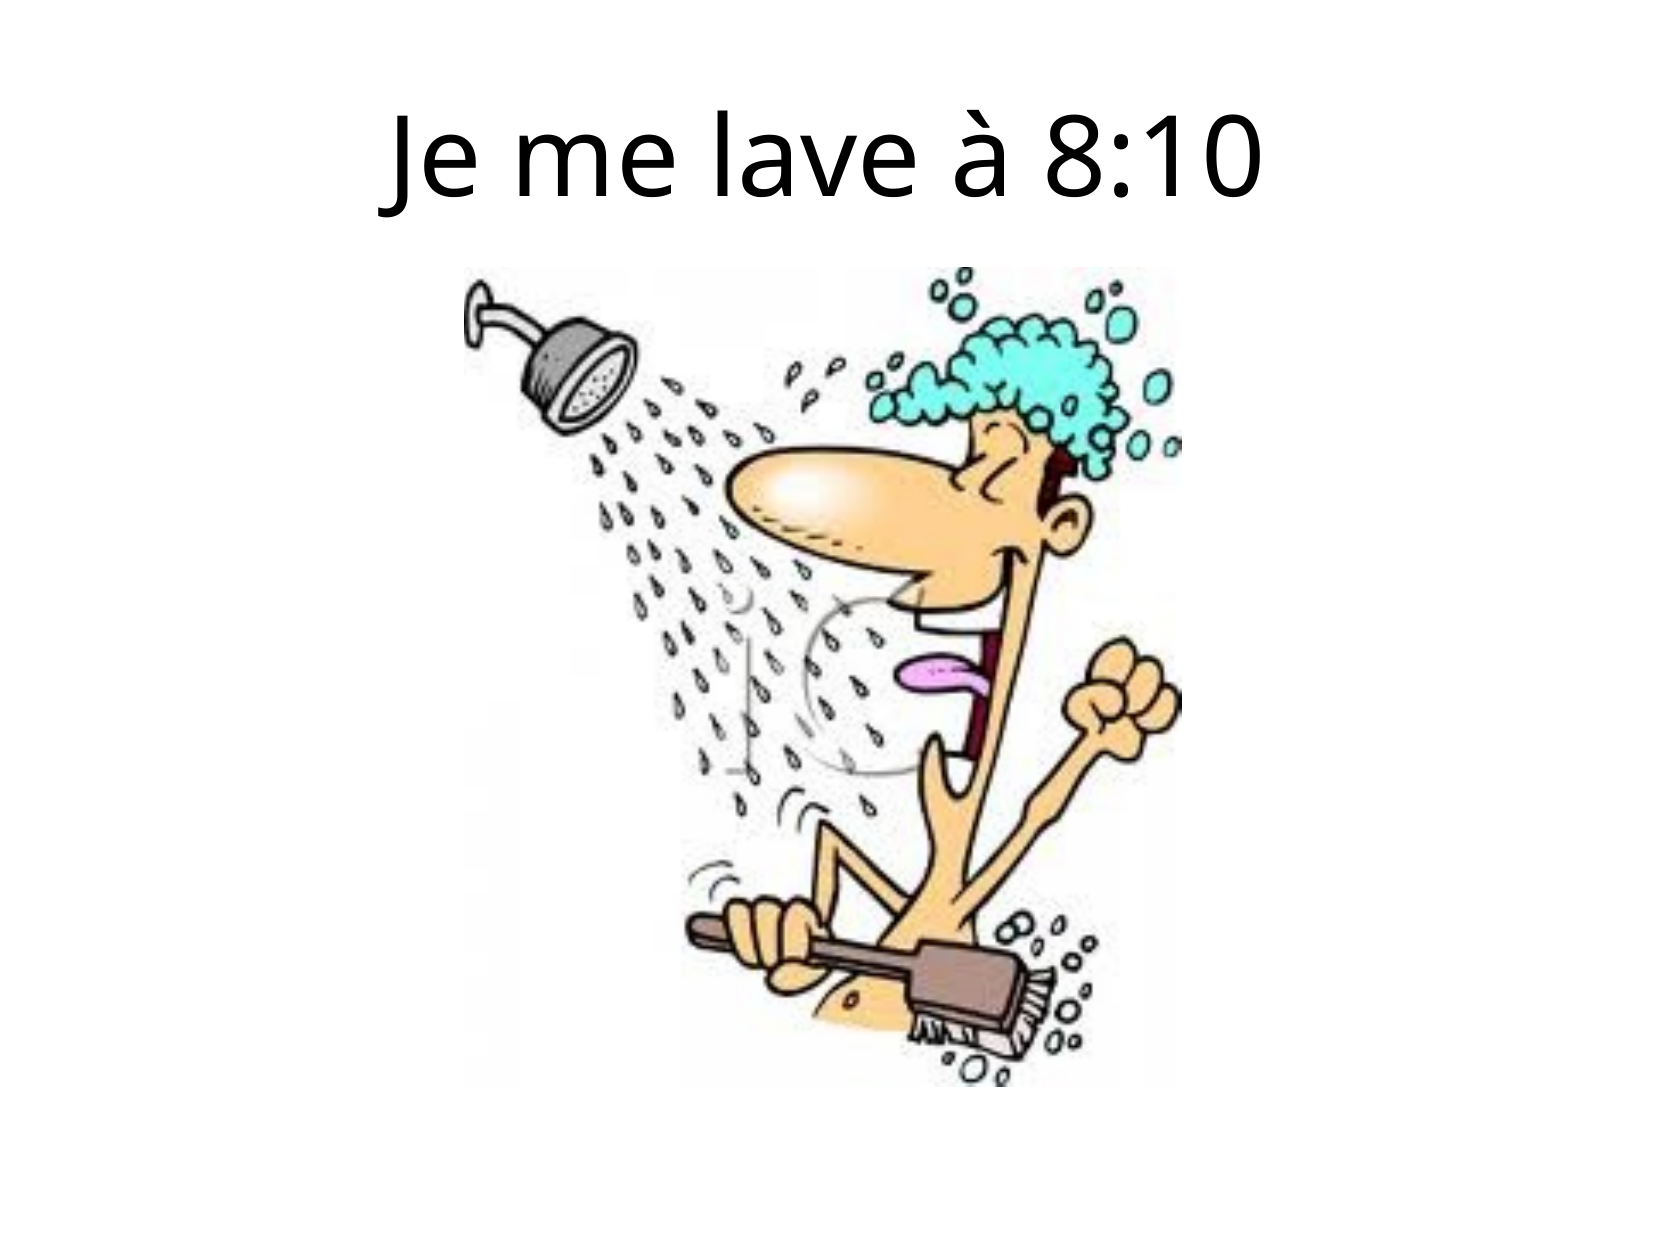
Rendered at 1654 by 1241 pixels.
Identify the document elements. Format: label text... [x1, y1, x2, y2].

picture [464, 267, 1182, 1087]
title Je me lave à 8:10 [82, 49, 1571, 257]
